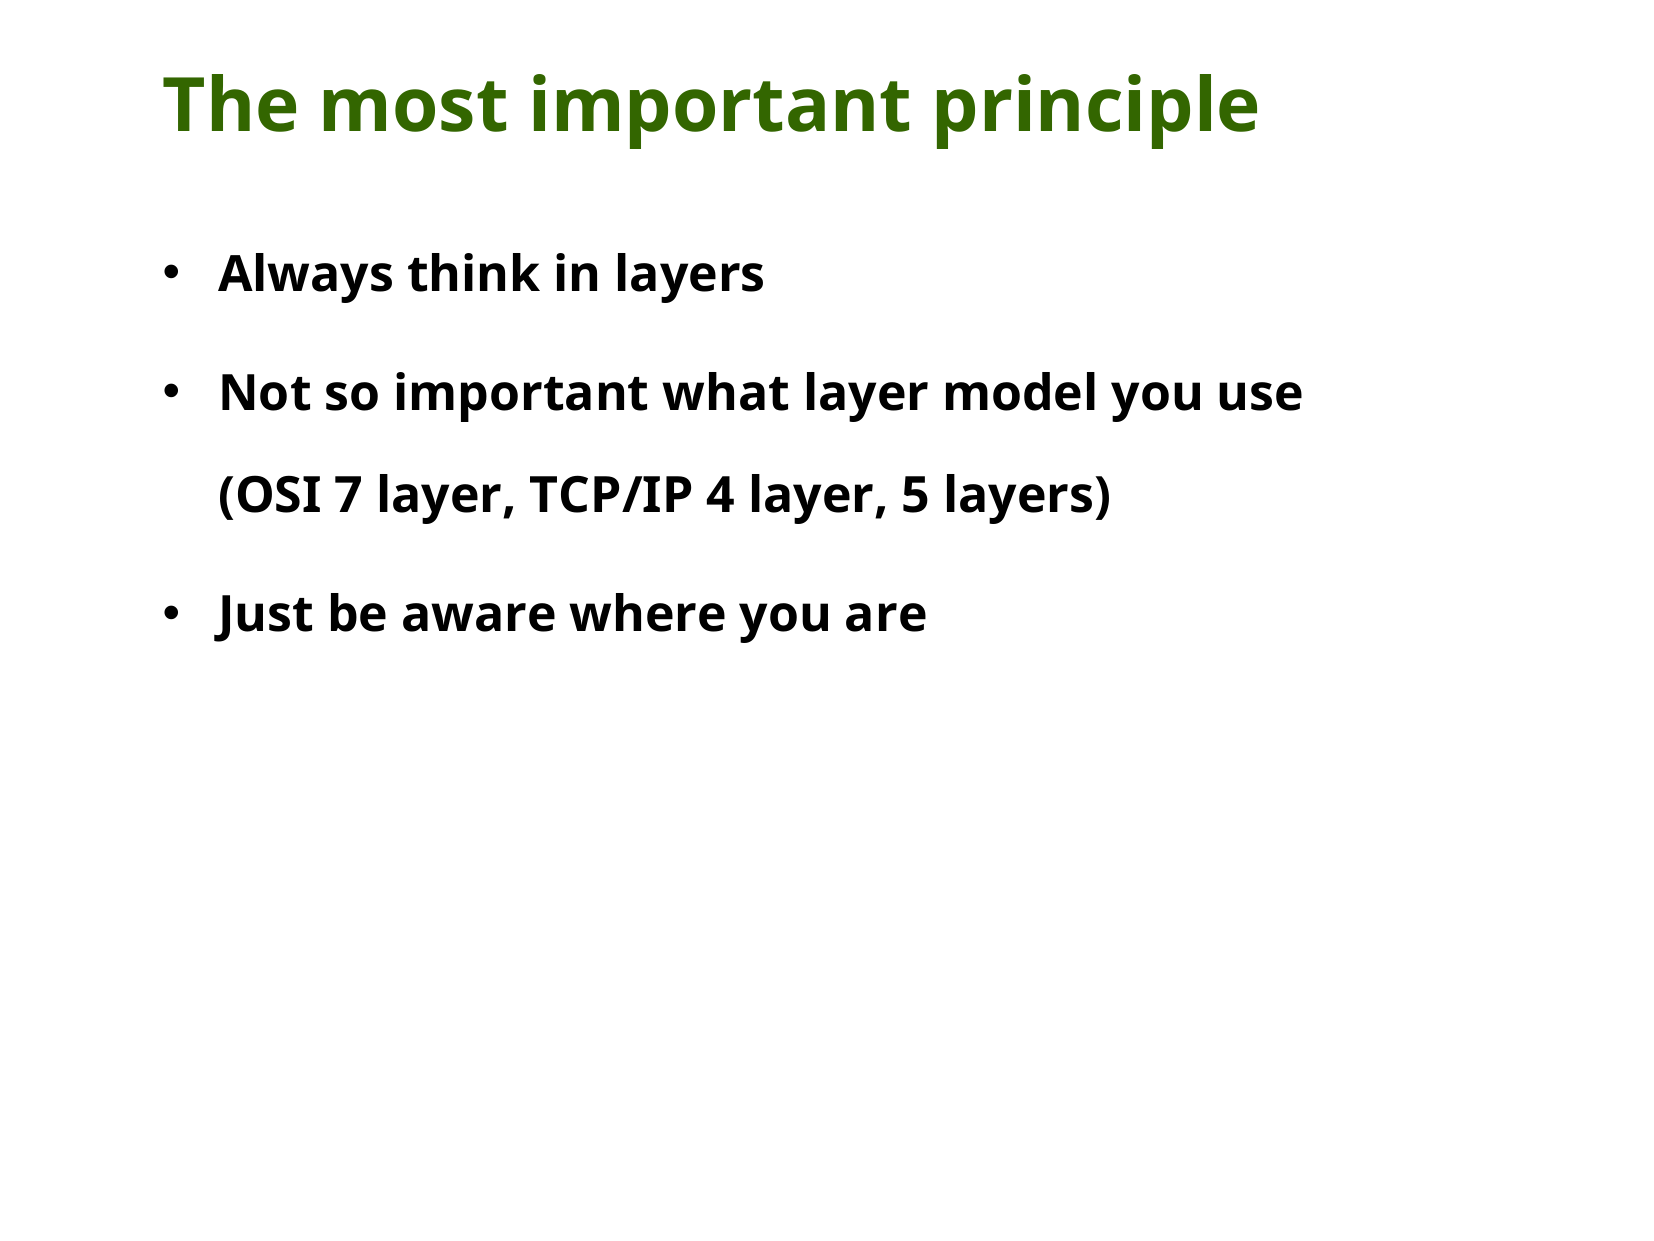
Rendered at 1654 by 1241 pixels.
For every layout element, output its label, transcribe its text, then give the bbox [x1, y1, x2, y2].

title The most important principle [147, 29, 1536, 178]
list Always think in layers Not so important what layer model you use (OSI 7 layer, TCP/IP 4 layer, 5 layers) Just be aware where you are [147, 195, 1643, 940]
